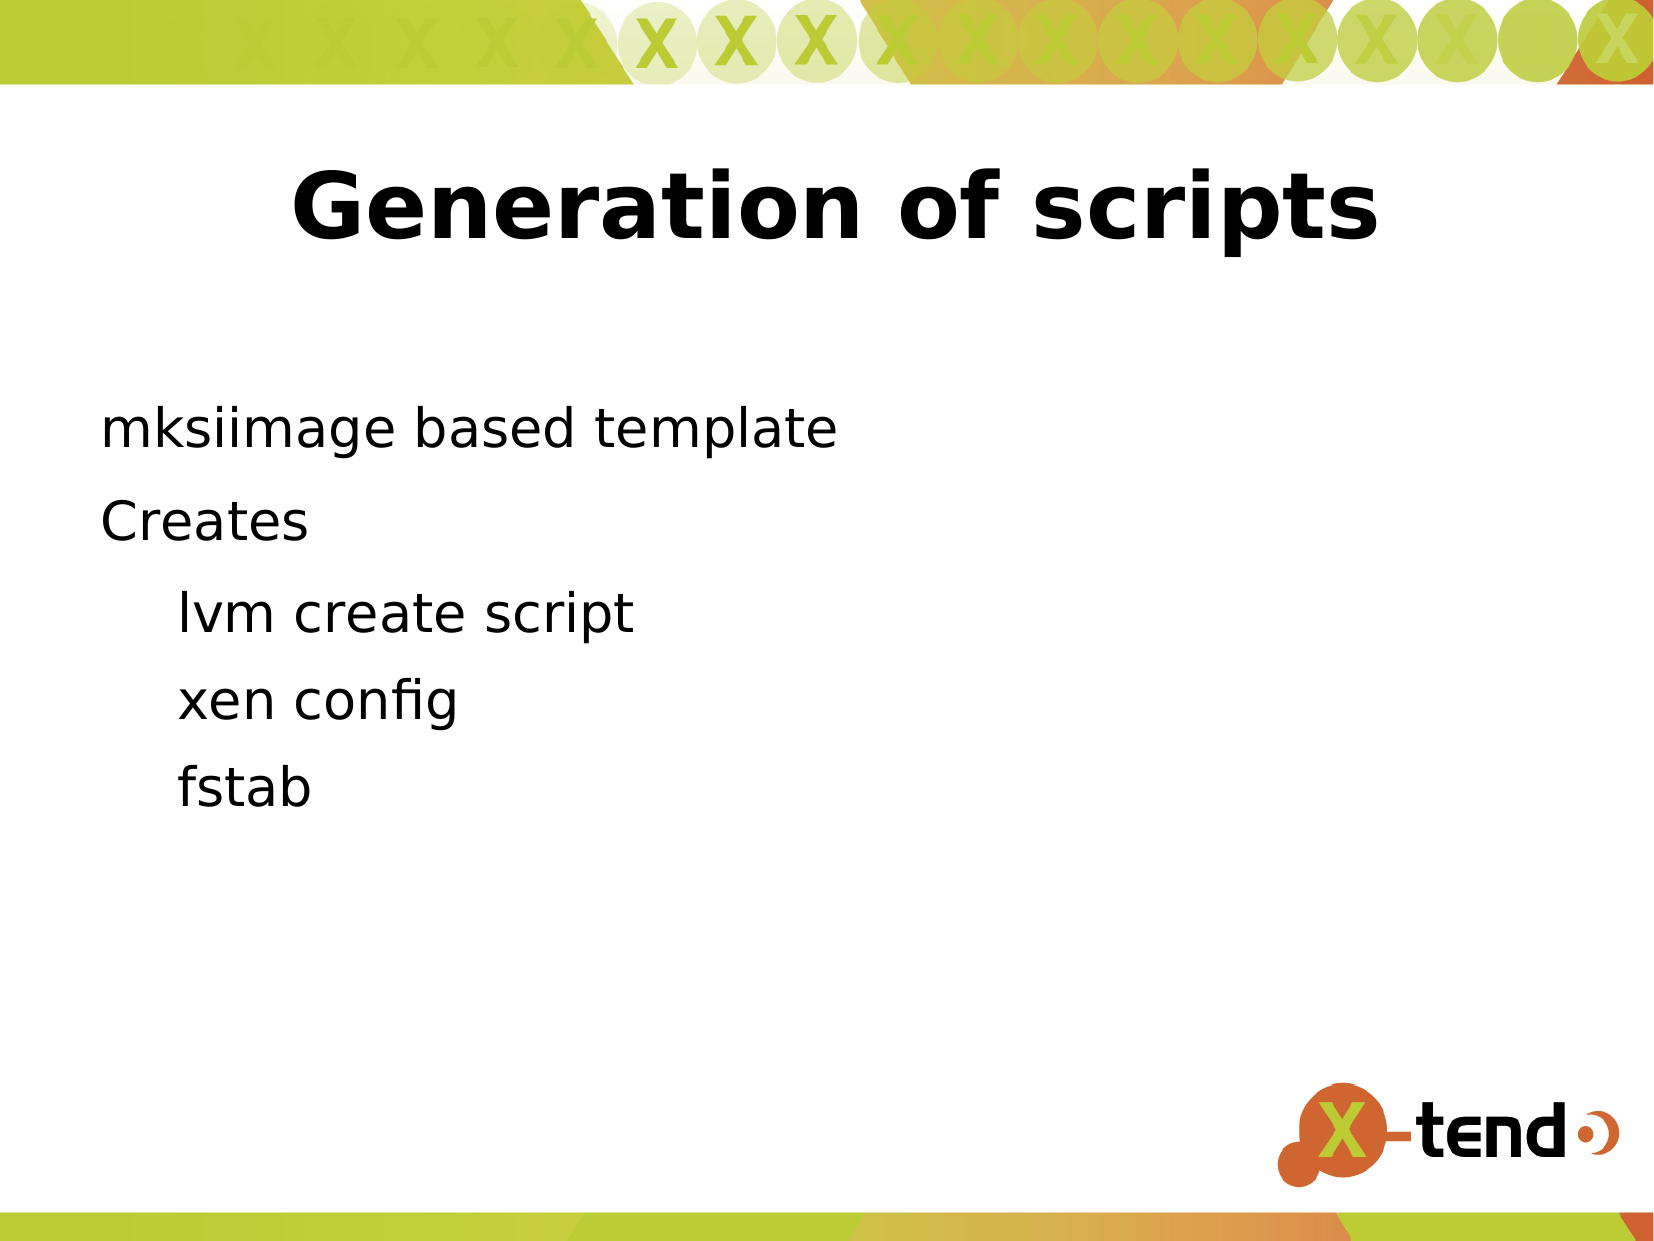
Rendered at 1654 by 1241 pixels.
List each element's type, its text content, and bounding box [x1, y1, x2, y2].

list mksiimage based template Creates lvm create script xen config fstab [82, 290, 1571, 1109]
title Generation of scripts [121, 102, 1534, 290]
picture [0, 0, 1654, 1241]
